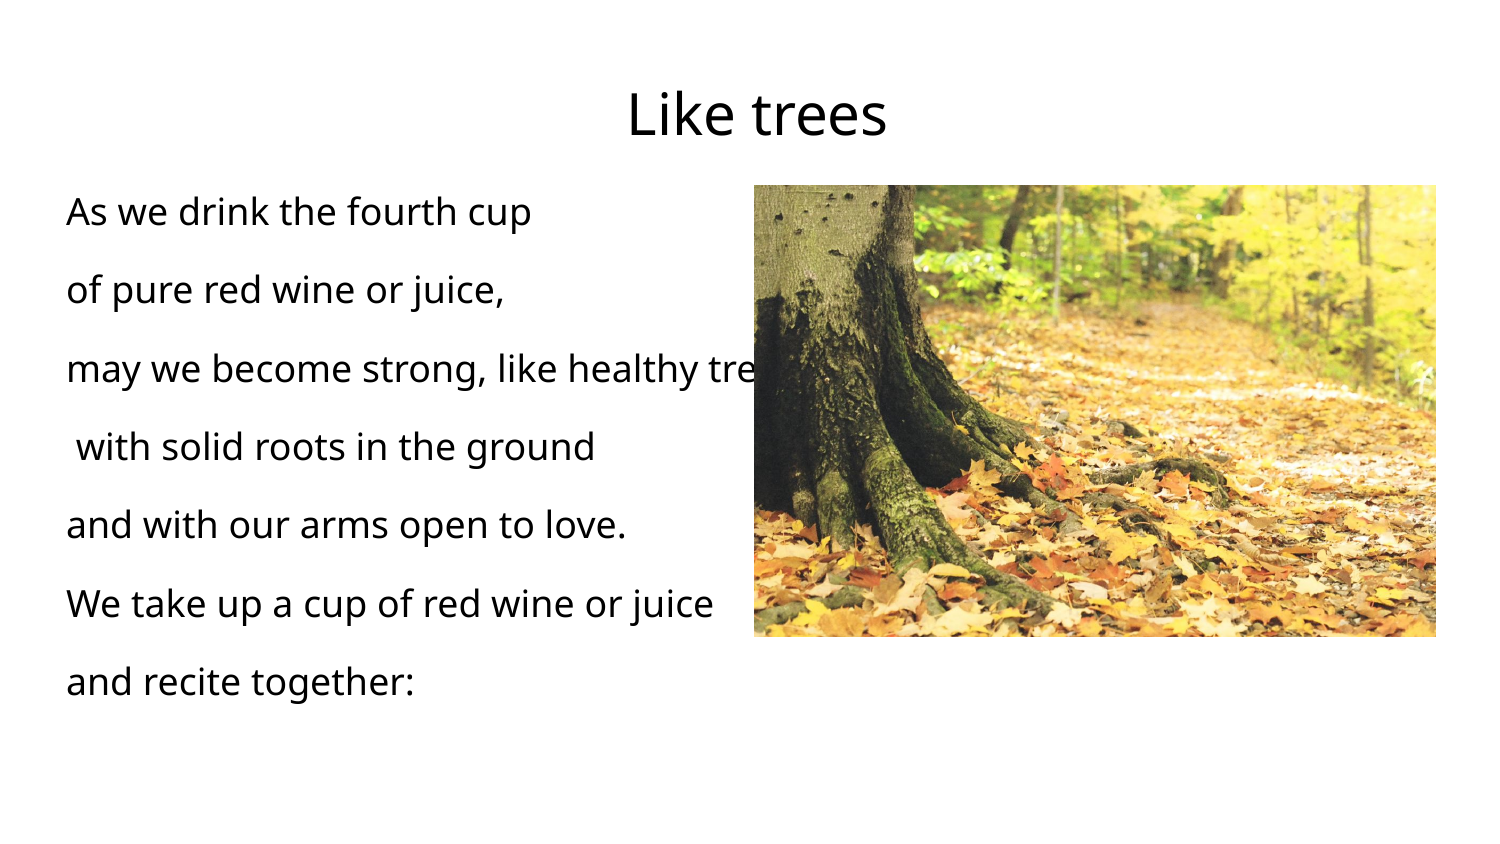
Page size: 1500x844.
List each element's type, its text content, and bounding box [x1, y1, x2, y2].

picture [754, 185, 1436, 637]
title Like trees [51, 62, 1449, 157]
list As we drink the fourth cup of pure red wine or juice, may we become strong, like healthy trees, with solid roots in the ground and with our arms open to love. We take up a cup of red wine or juice and recite together: [51, 94, 862, 583]
